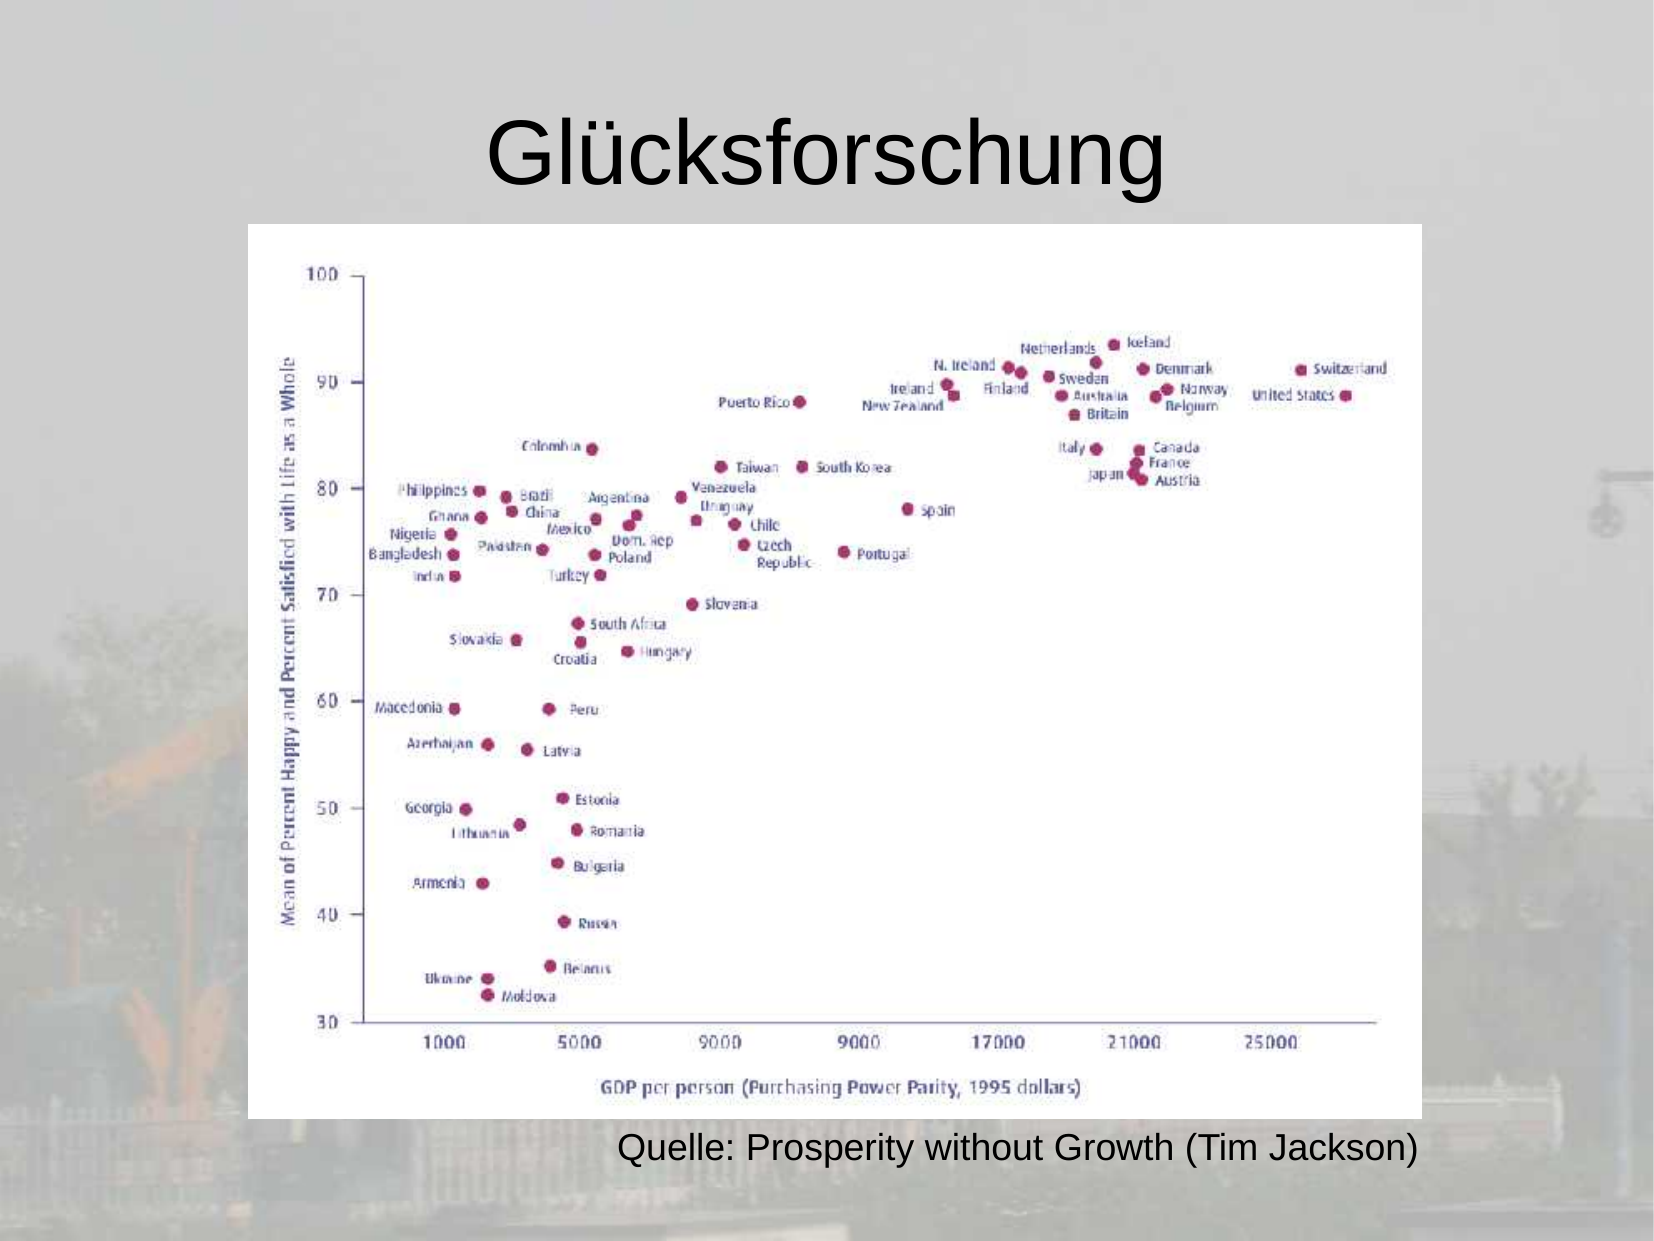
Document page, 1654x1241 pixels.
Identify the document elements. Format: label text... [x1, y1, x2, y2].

picture [0, 0, 1654, 1241]
title Glücksforschung [82, 49, 1571, 257]
text_box Quelle: Prosperity without Growth (Tim Jackson) [602, 1118, 1433, 1176]
